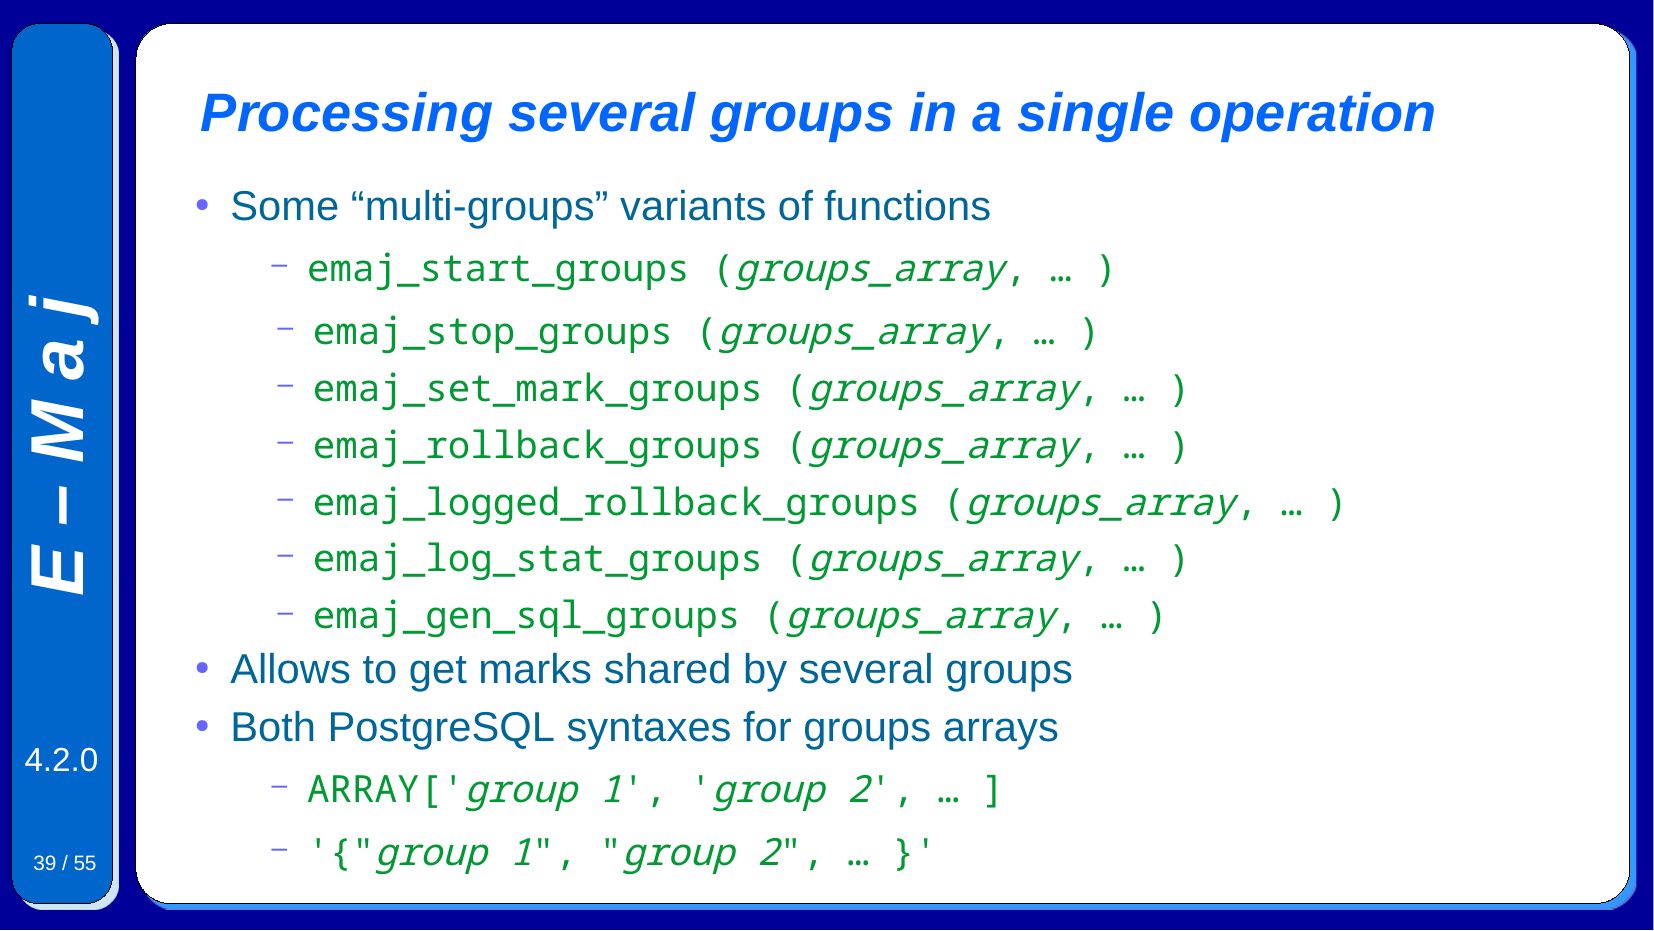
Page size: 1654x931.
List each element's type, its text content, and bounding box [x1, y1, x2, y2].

title Processing several groups in a single operation [200, 34, 1575, 183]
list Some “multi-groups” variants of functions emaj_start_groups (groups_array, … ) emaj_stop_groups (groups_array, … ) emaj_set_mark_groups (groups_array, … ) emaj_rollback_groups (groups_array, … ) emaj_logged_rollback_groups (groups_array, … ) emaj_log_stat_groups (groups_array, … ) emaj_gen_sql_groups (groups_array, … ) Allows to get marks shared by several groups Both PostgreSQL syntaxes for groups arrays ARRAY['group 1', 'group 2', … ] '{"group 1", "group 2", … }' [177, 183, 1587, 859]
